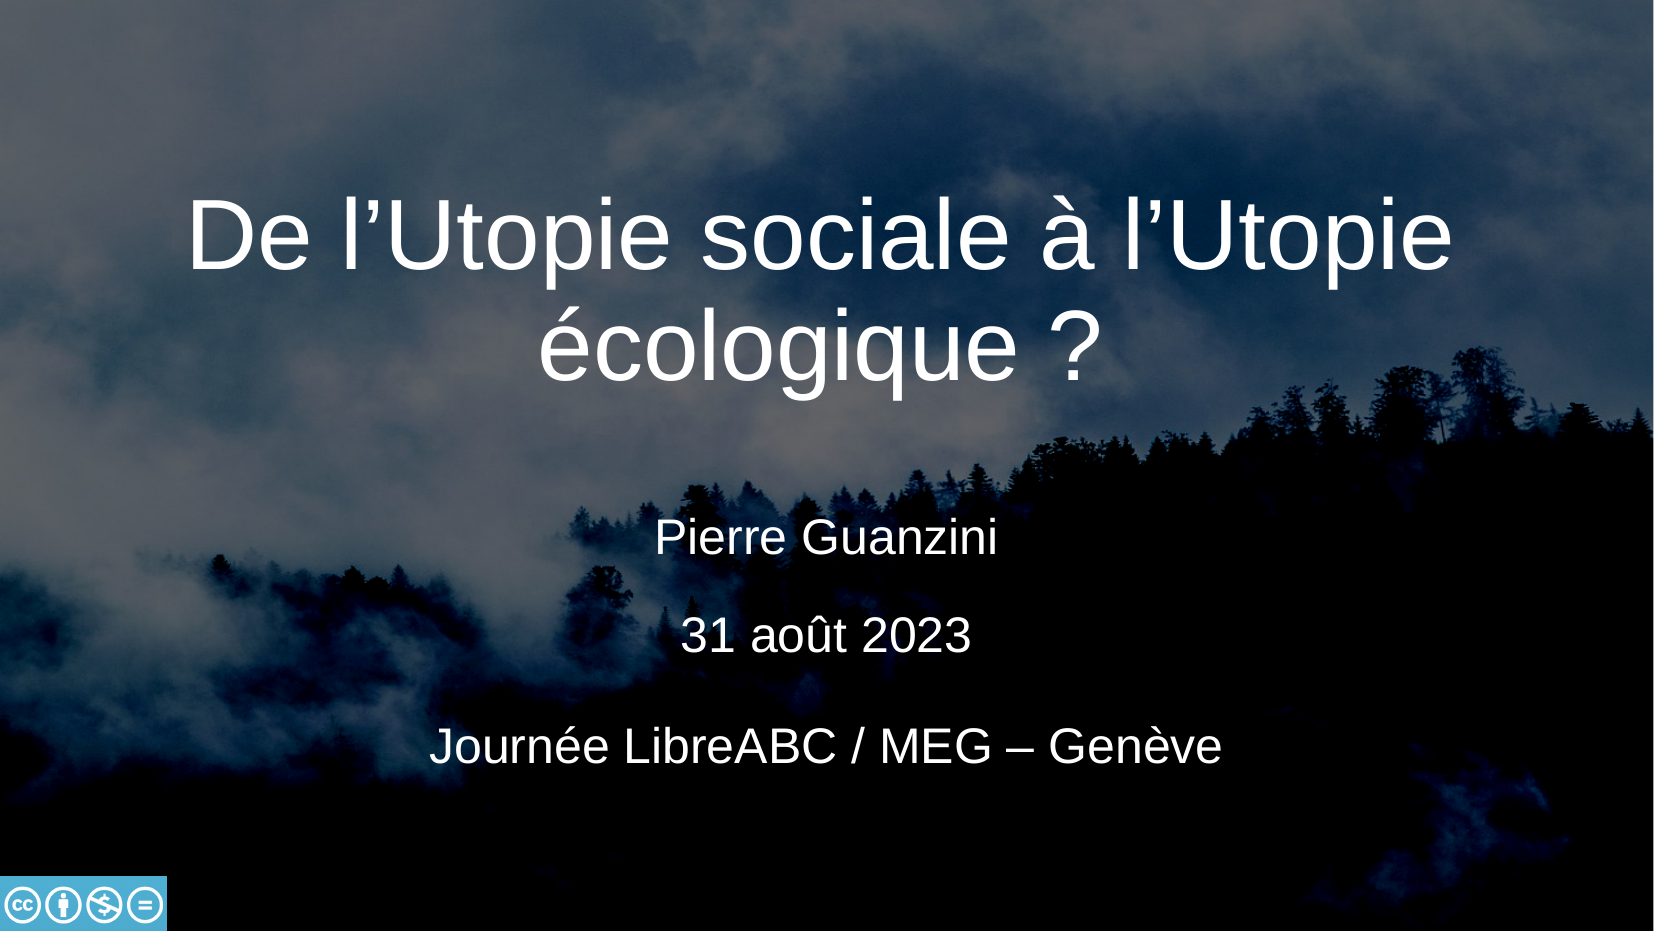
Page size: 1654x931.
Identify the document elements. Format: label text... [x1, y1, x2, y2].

text_box Pierre Guanzini 31 août 2023 Journée LibreABC / MEG – Genève [383, 501, 1270, 838]
picture [0, 876, 167, 931]
title De l’Utopie sociale à l’Utopie écologique ? [76, 178, 1565, 403]
